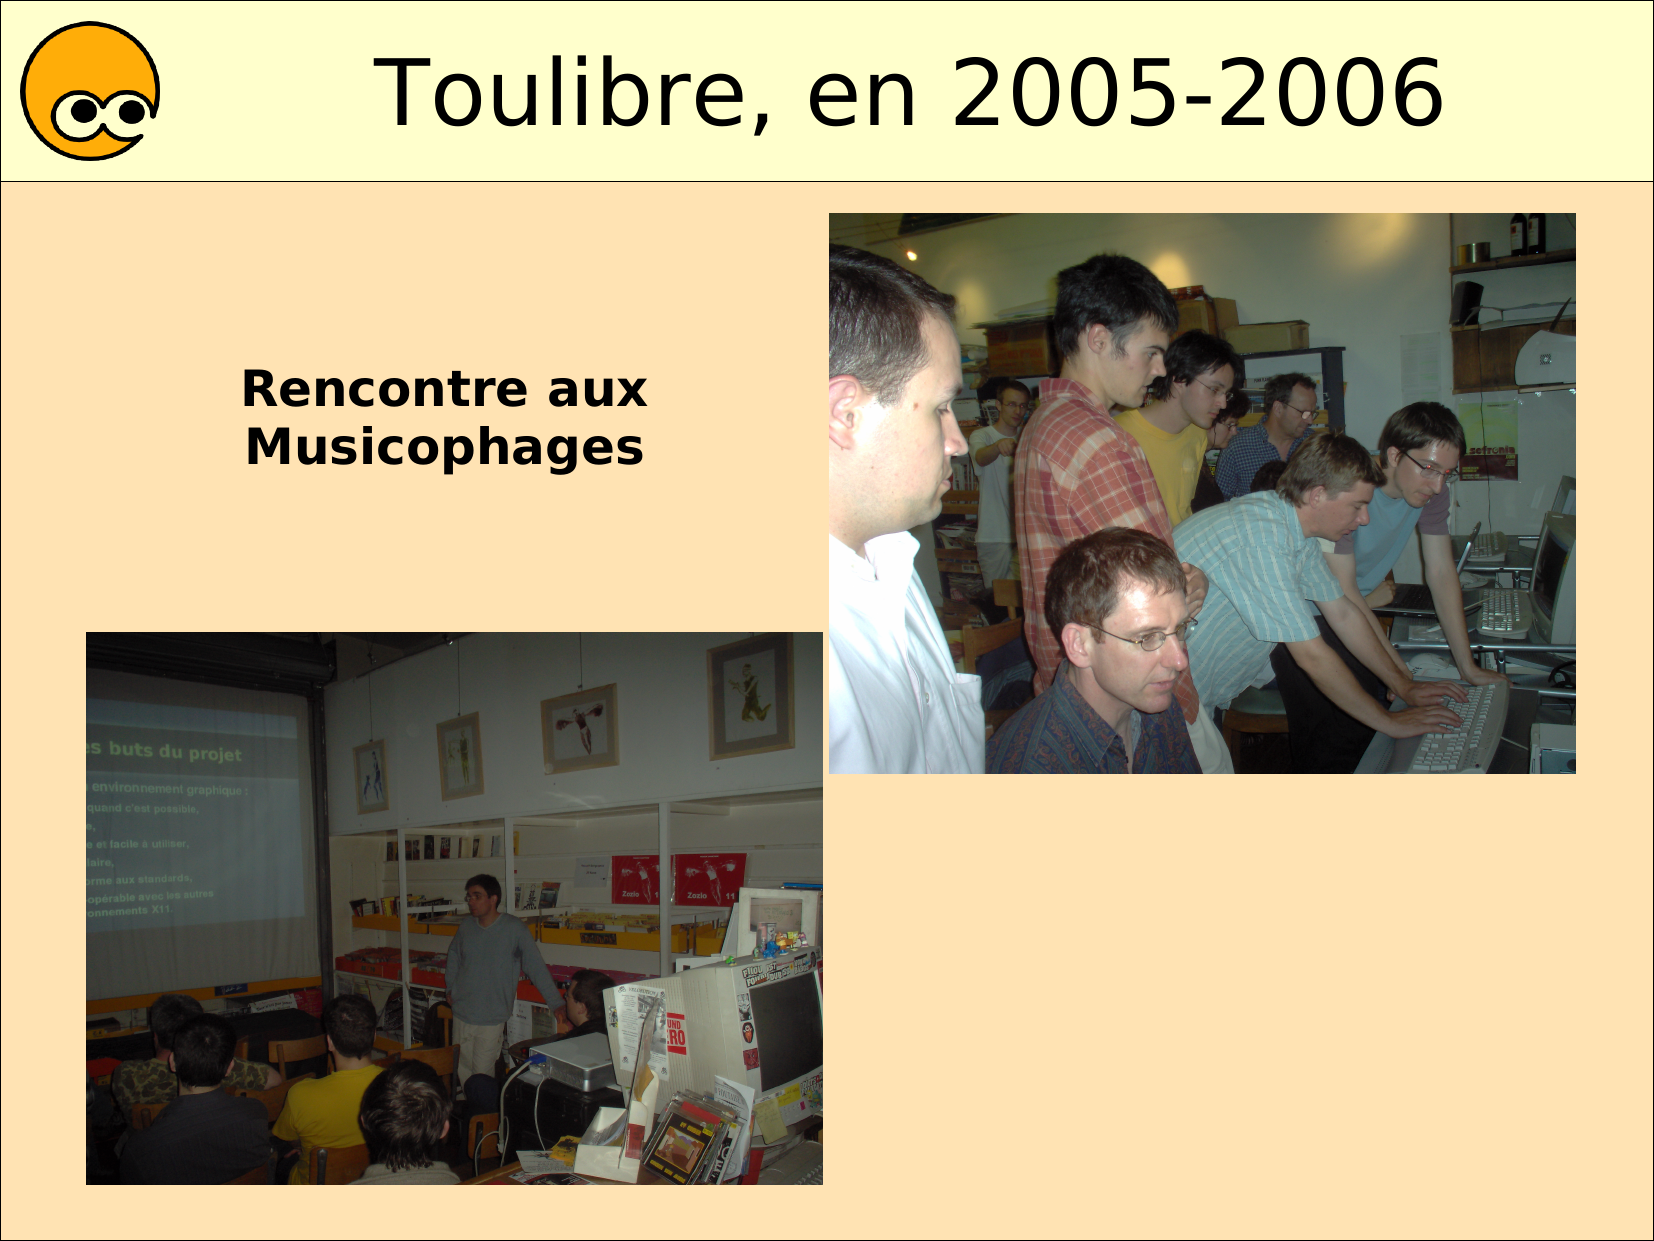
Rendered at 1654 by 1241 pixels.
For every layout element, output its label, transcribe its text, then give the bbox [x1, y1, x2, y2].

picture [86, 632, 823, 1185]
text_box Rencontre aux Musicophages [216, 352, 674, 484]
picture [829, 213, 1576, 774]
title Toulibre, en 2005-2006 [203, 39, 1620, 147]
picture [20, 21, 160, 161]
